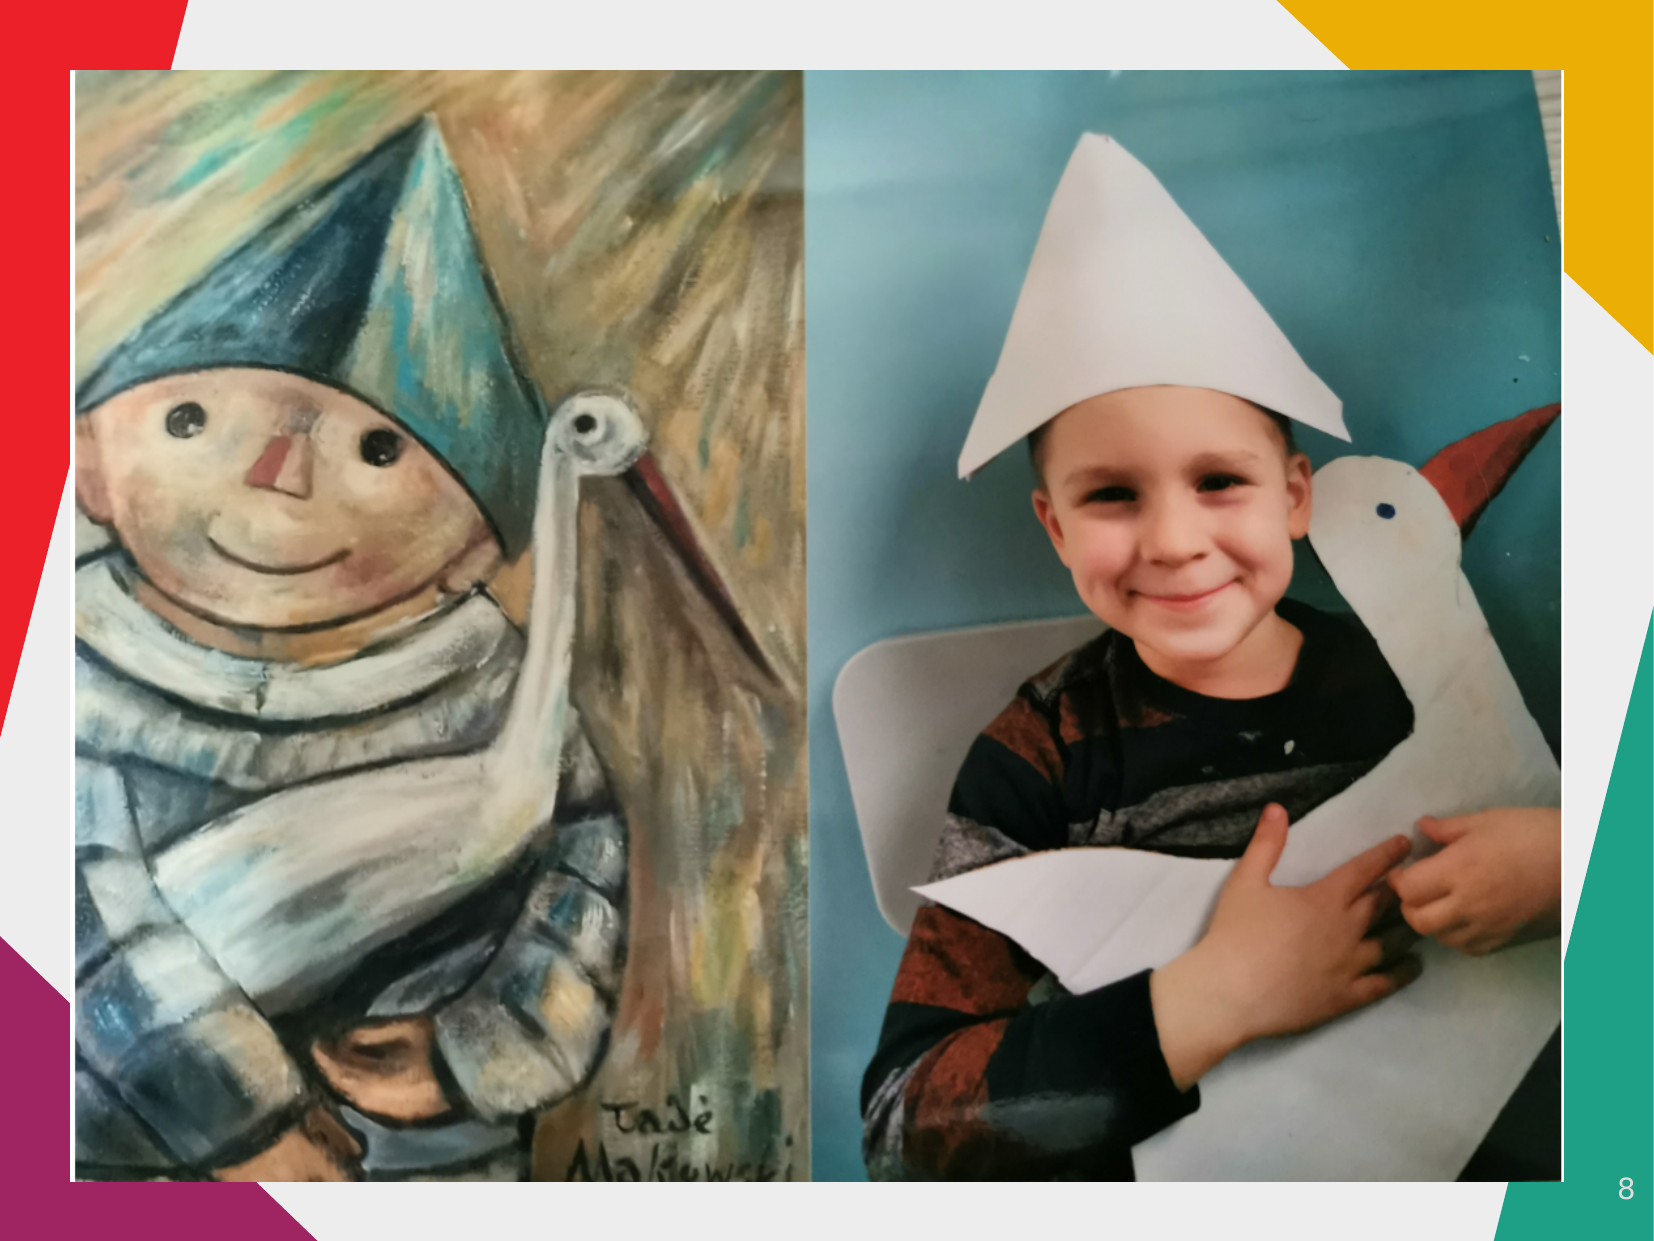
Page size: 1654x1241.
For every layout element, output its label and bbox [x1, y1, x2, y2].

picture [70, 70, 1564, 1182]
